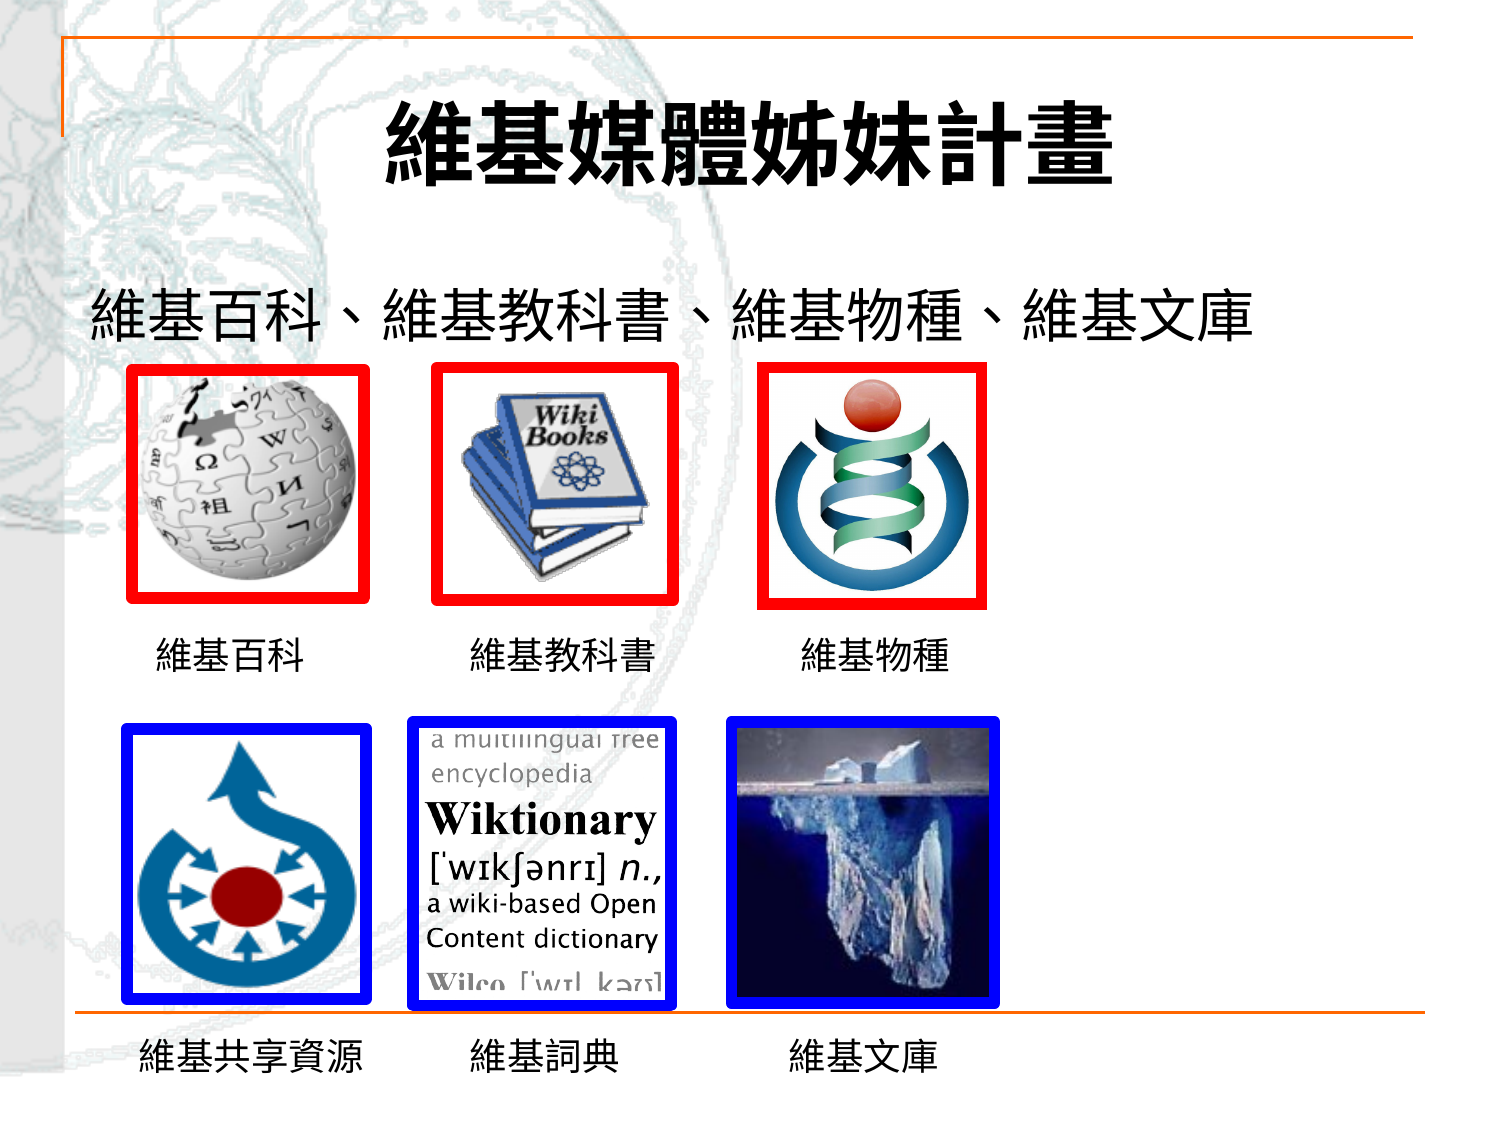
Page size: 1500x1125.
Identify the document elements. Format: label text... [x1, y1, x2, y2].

picture [442, 373, 668, 595]
text_box 維基教科書 [454, 621, 672, 687]
picture [0, 0, 746, 1083]
text_box 維基物種 [785, 621, 966, 687]
text_box 維基共享資源 [124, 1023, 379, 1089]
text_box 維基百科 [140, 622, 321, 688]
picture [138, 375, 359, 592]
picture [768, 373, 976, 598]
list 維基百科、維基教科書、維基物種、維基文庫 [75, 262, 1426, 433]
picture [737, 727, 989, 998]
title 維基媒體姊妹計畫 [75, 45, 1426, 233]
picture [419, 727, 665, 1000]
text_box 維基文庫 [773, 1023, 954, 1089]
text_box 維基詞典 [454, 1023, 635, 1089]
